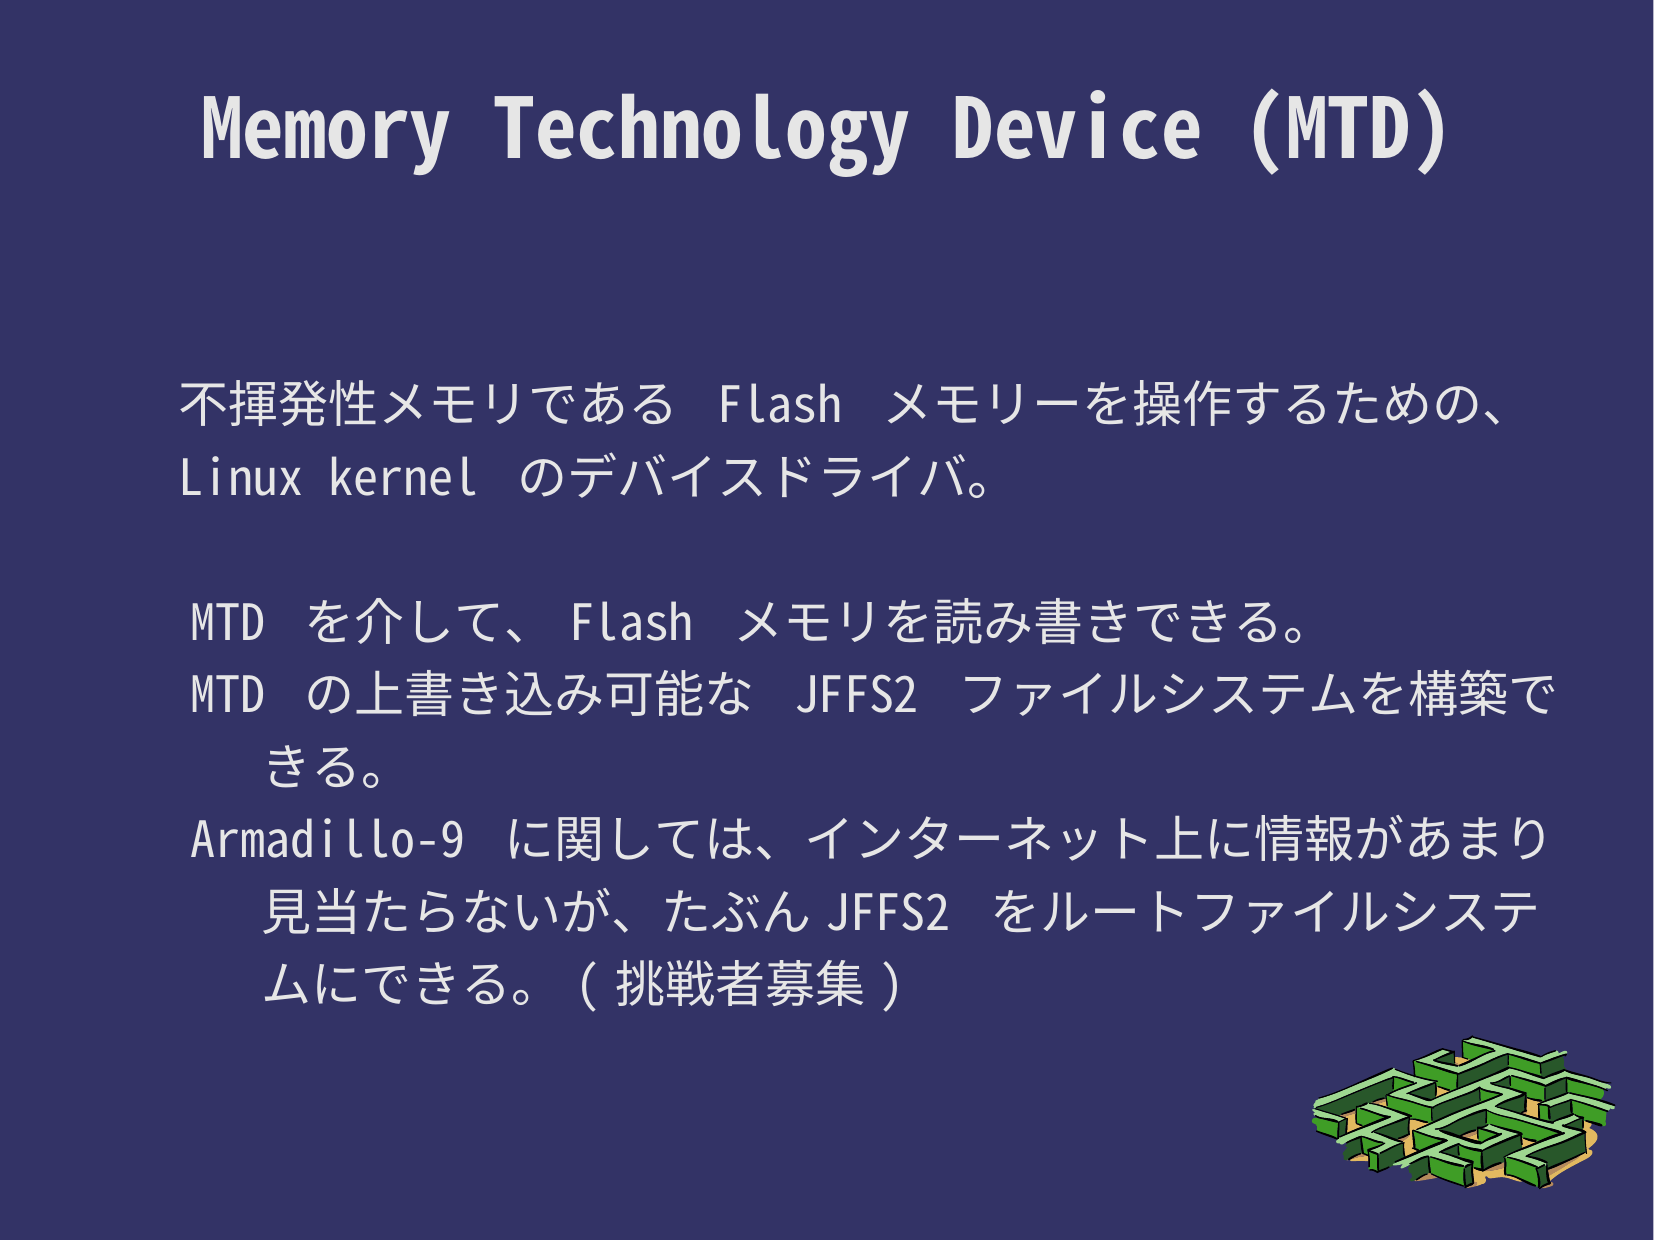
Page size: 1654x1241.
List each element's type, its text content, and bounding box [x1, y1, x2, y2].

list 不揮発性メモリである Flash メモリーを操作するための、 Linux kernel のデバイスドライバ。 MTD を介して、Flash メモリを読み書きできる。 MTD の上書き込み可能な JFFS2 ファイルシステムを構築できる。 Armadillo-9 に関しては、インターネット上に情報があまり見当たらないが、たぶんJFFS2 をルートファイルシステムにできる。(挑戦者募集) [178, 364, 1570, 1147]
title Memory Technology Device (MTD) [121, 19, 1534, 227]
